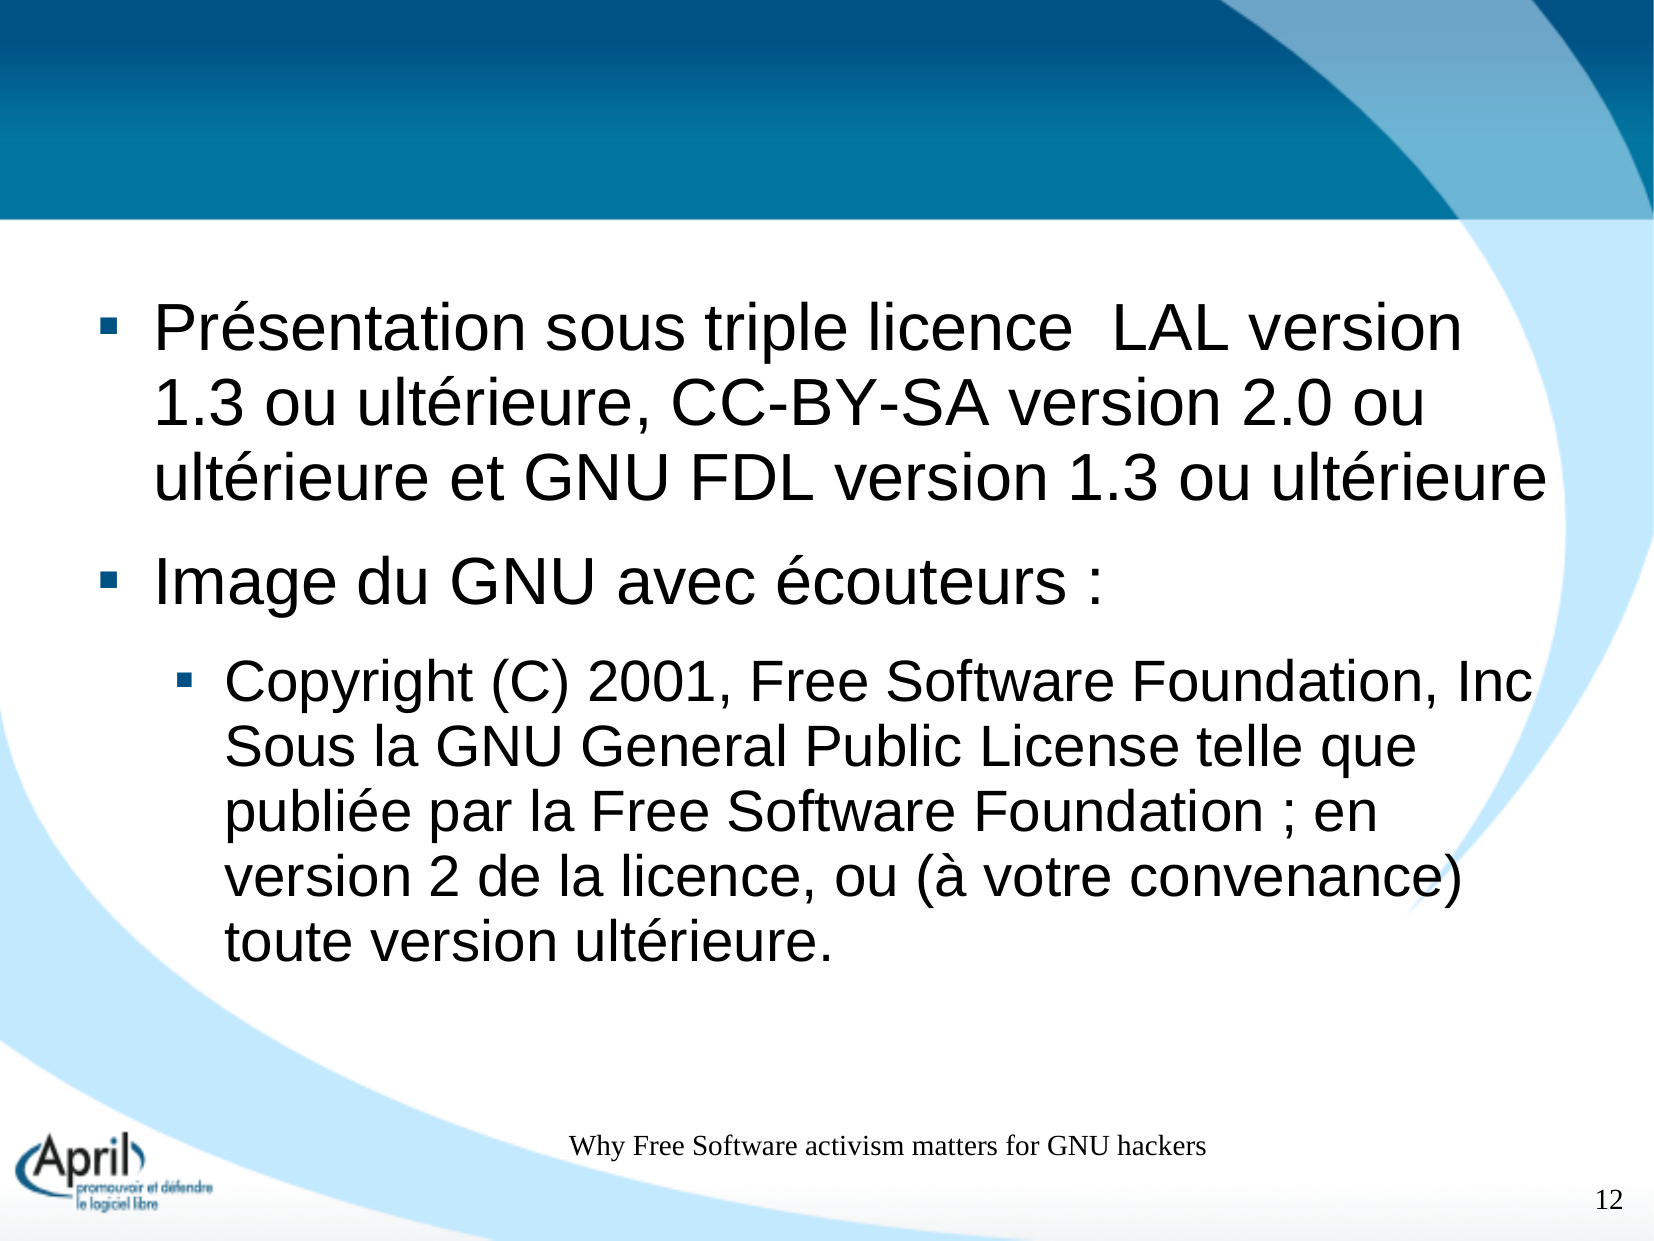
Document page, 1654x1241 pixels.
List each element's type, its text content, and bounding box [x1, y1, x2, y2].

list Présentation sous triple licence LAL version 1.3 ou ultérieure, CC-BY-SA version 2.0 ou ultérieure et GNU FDL version 1.3 ou ultérieure Image du GNU avec écouteurs : Copyright (C) 2001, Free Software Foundation, Inc Sous la GNU General Public License telle que publiée par la Free Software Foundation ; en version 2 de la licence, ou (à votre convenance) toute version ultérieure. [82, 290, 1571, 1109]
picture [0, 0, 1654, 1241]
